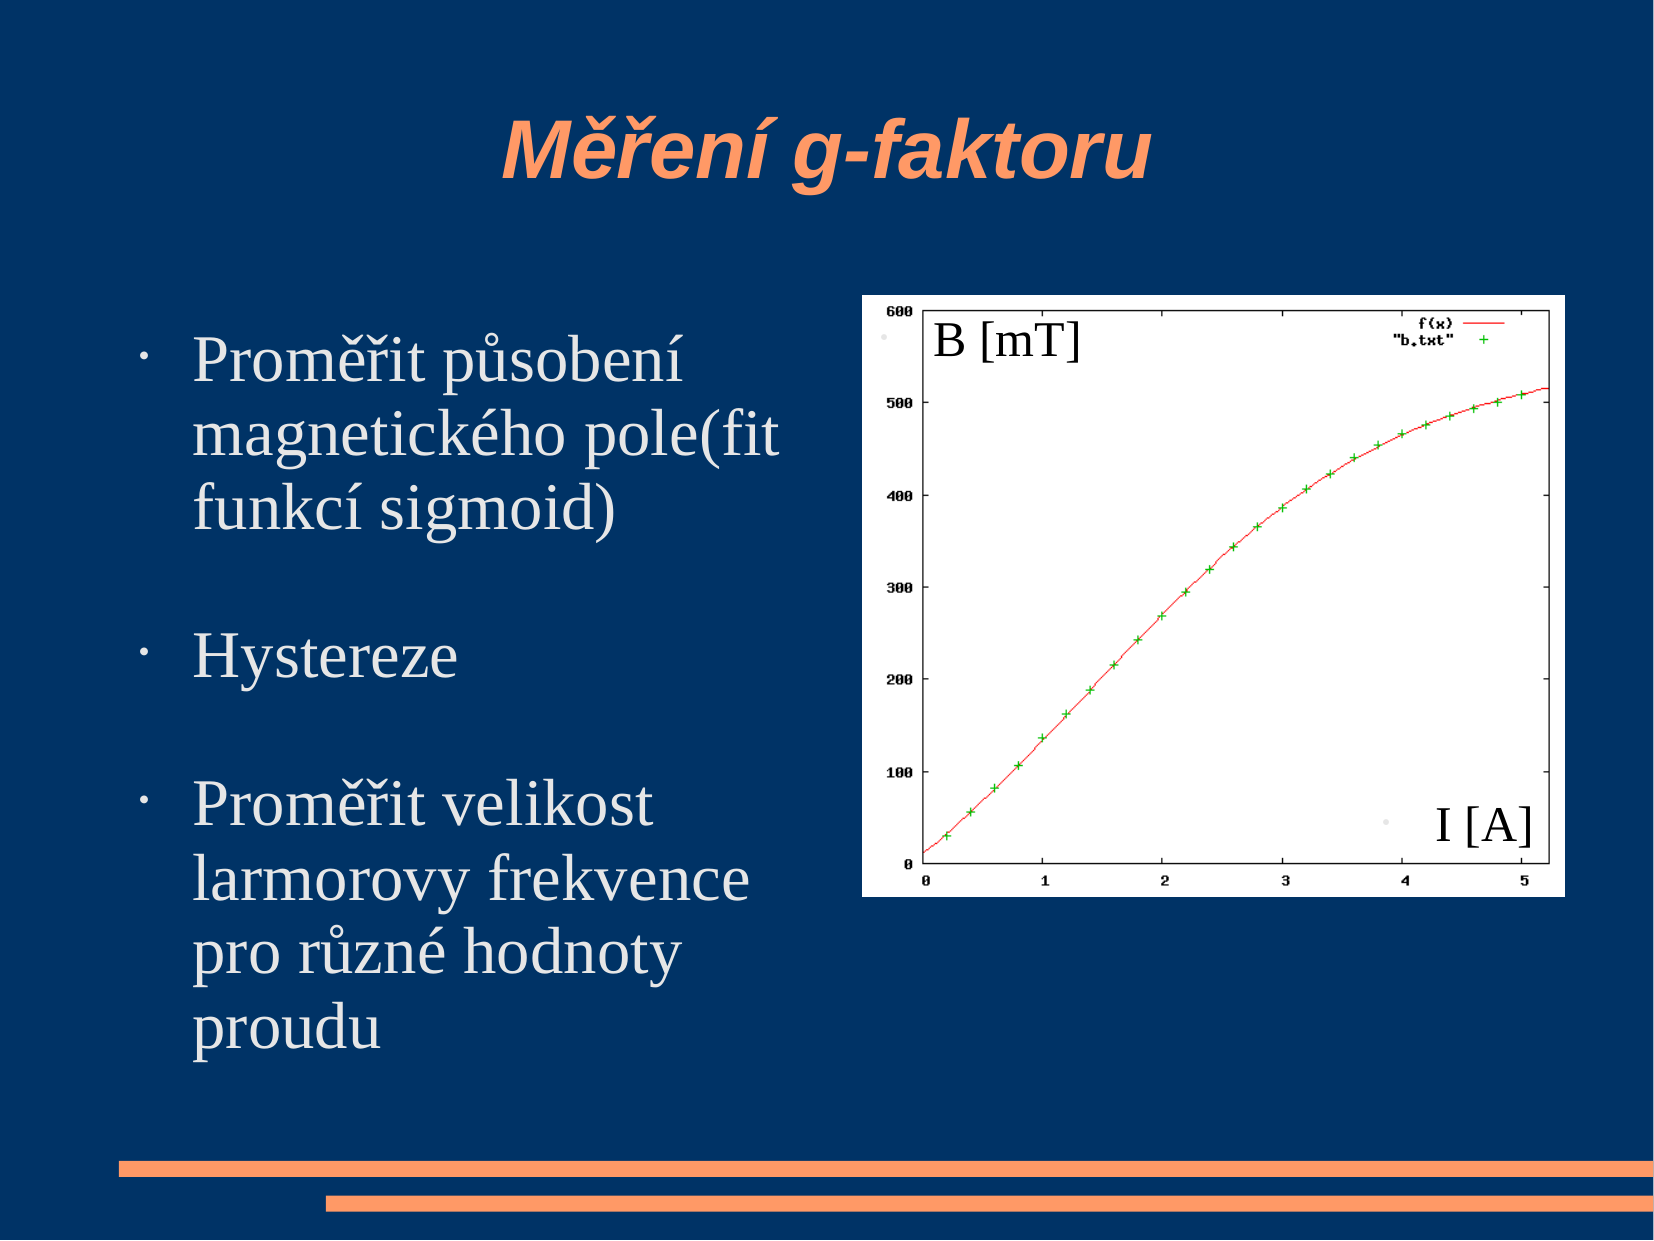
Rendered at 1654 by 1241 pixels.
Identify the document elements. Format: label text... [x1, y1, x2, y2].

list B [mT] [862, 312, 1152, 384]
list I [A] [1364, 797, 1654, 870]
list Proměřit působení magnetického pole(fit funkcí sigmoid) Hystereze Proměřit velikost larmorovy frekvence pro různé hodnoty proudu [121, 322, 824, 1133]
title Měření g-faktoru [121, 46, 1534, 254]
picture [862, 295, 1565, 897]
